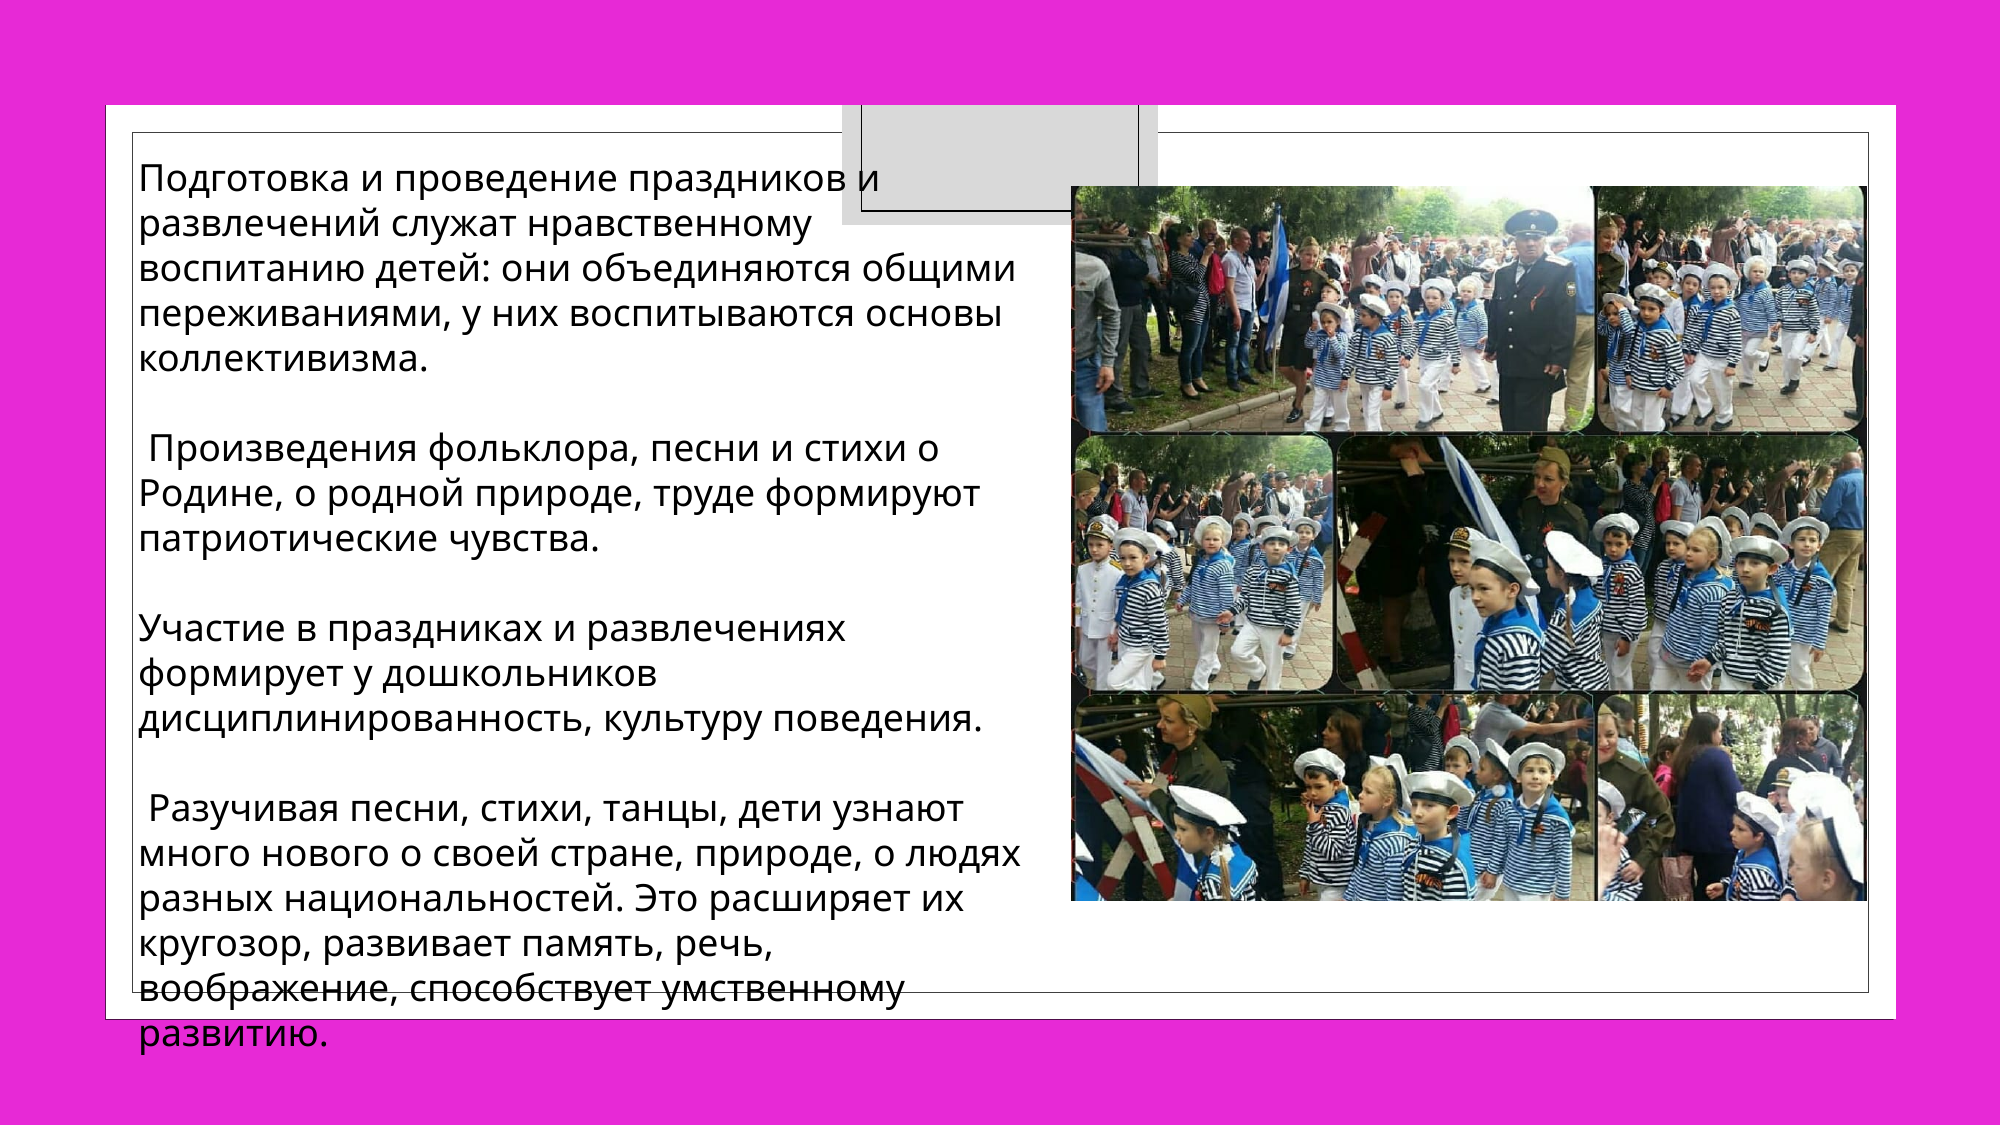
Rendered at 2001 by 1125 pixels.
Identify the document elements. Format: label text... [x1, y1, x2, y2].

text_box [0, 0, 2000, 1125]
picture [1071, 186, 1867, 901]
text_box Подготовка и проведение праздников и развлечений служат нравственному воспитанию детей: они объединяются общими переживаниями, у них воспитываются основы коллективизма. Произведения фольклора, песни и стихи о Родине, о родной природе, труде формируют патриотические чувства. Участие в праздниках и развлечениях формирует у дошкольников дисциплинированность, культуру поведения. Разучивая песни, стихи, танцы, дети узнают много нового о своей стране, природе, о людях разных национальностей. Это расширяет их кругозор, развивает память, речь, воображение, способствует умственному развитию. [123, 146, 1048, 980]
